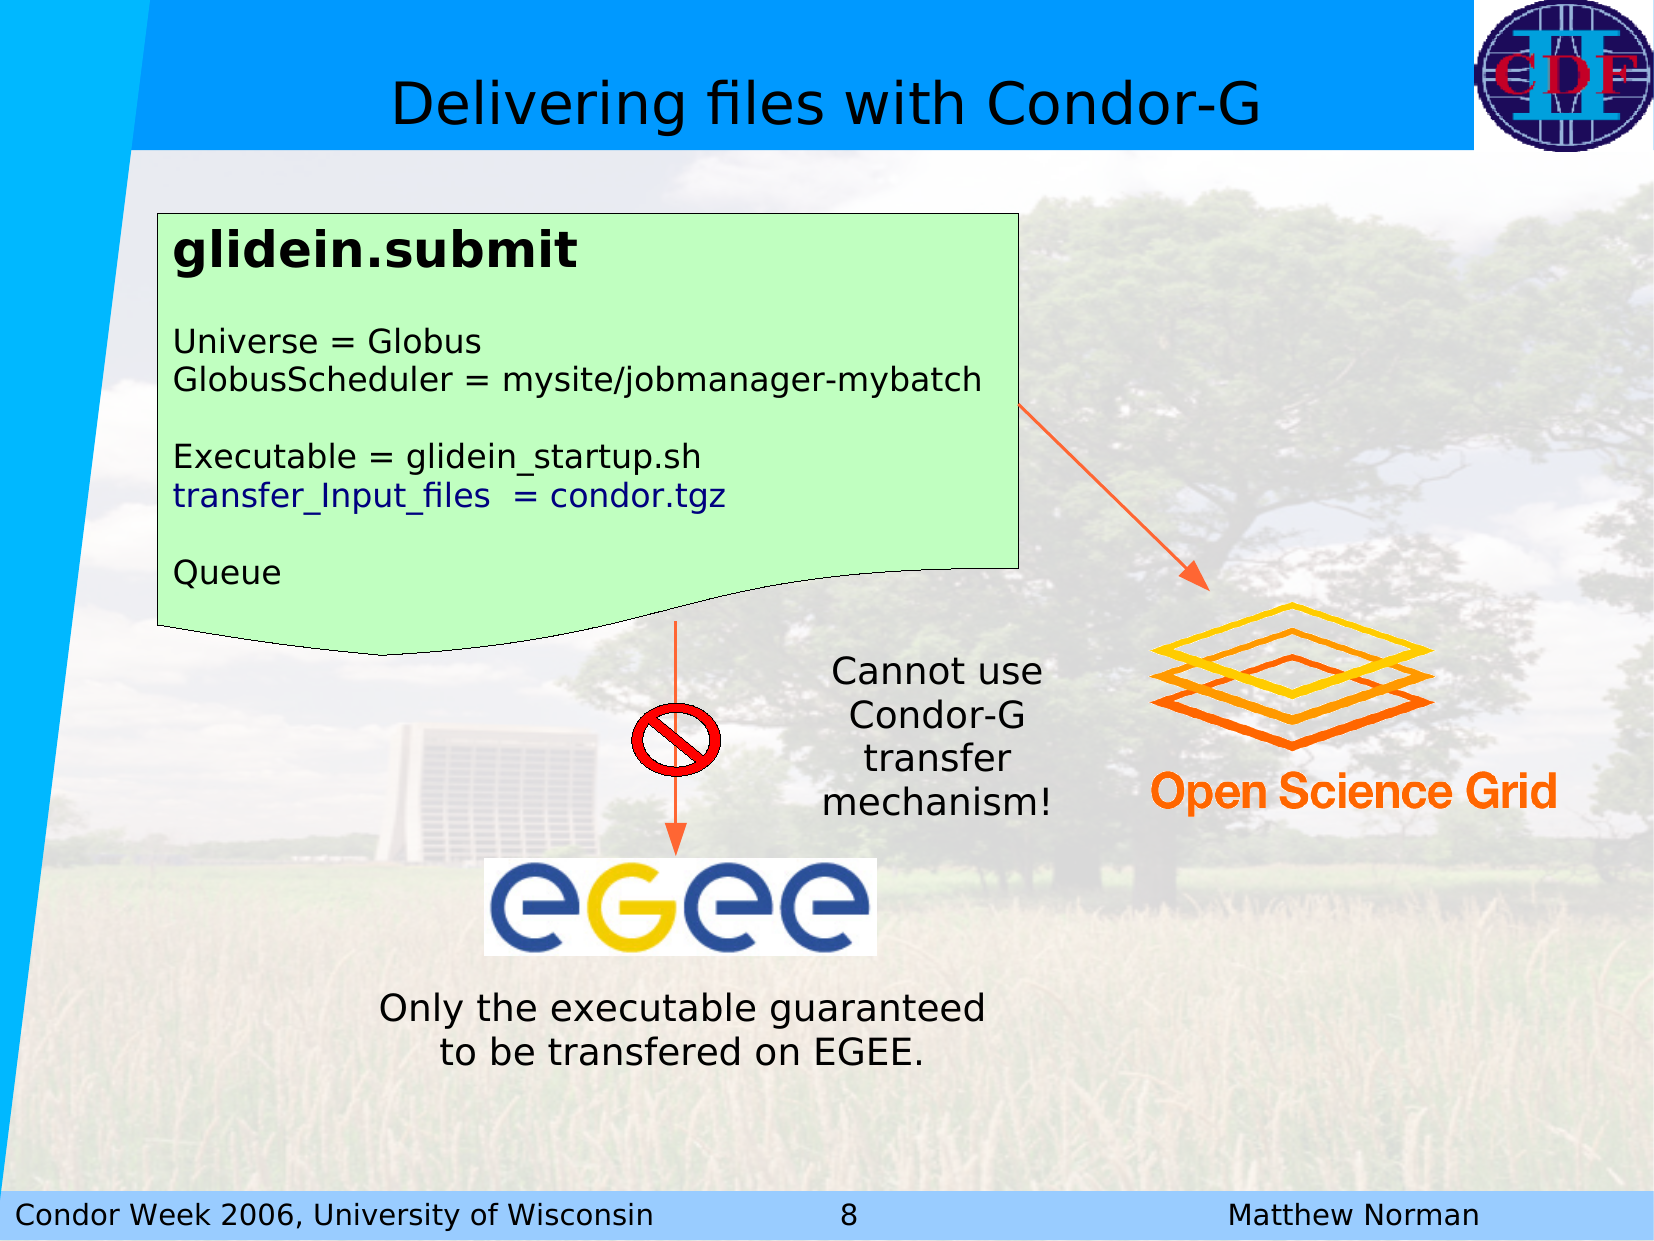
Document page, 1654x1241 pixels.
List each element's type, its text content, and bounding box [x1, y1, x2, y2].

text_box Cannot use Condor-G transfer mechanism! [806, 642, 1064, 832]
text_box Only the executable guaranteed to be transfered on EGEE. [363, 979, 989, 1082]
text_box Delivering files with Condor-G [283, 62, 1371, 146]
picture [1474, 0, 1654, 152]
text_box glidein.submit Universe = Globus GlobusScheduler = mysite/jobmanager-mybatch Executable = glidein_startup.sh transfer_Input_files = condor.tgz Queue [157, 213, 1019, 656]
picture [484, 858, 877, 956]
text_box [631, 703, 721, 777]
picture [1108, 559, 1598, 850]
